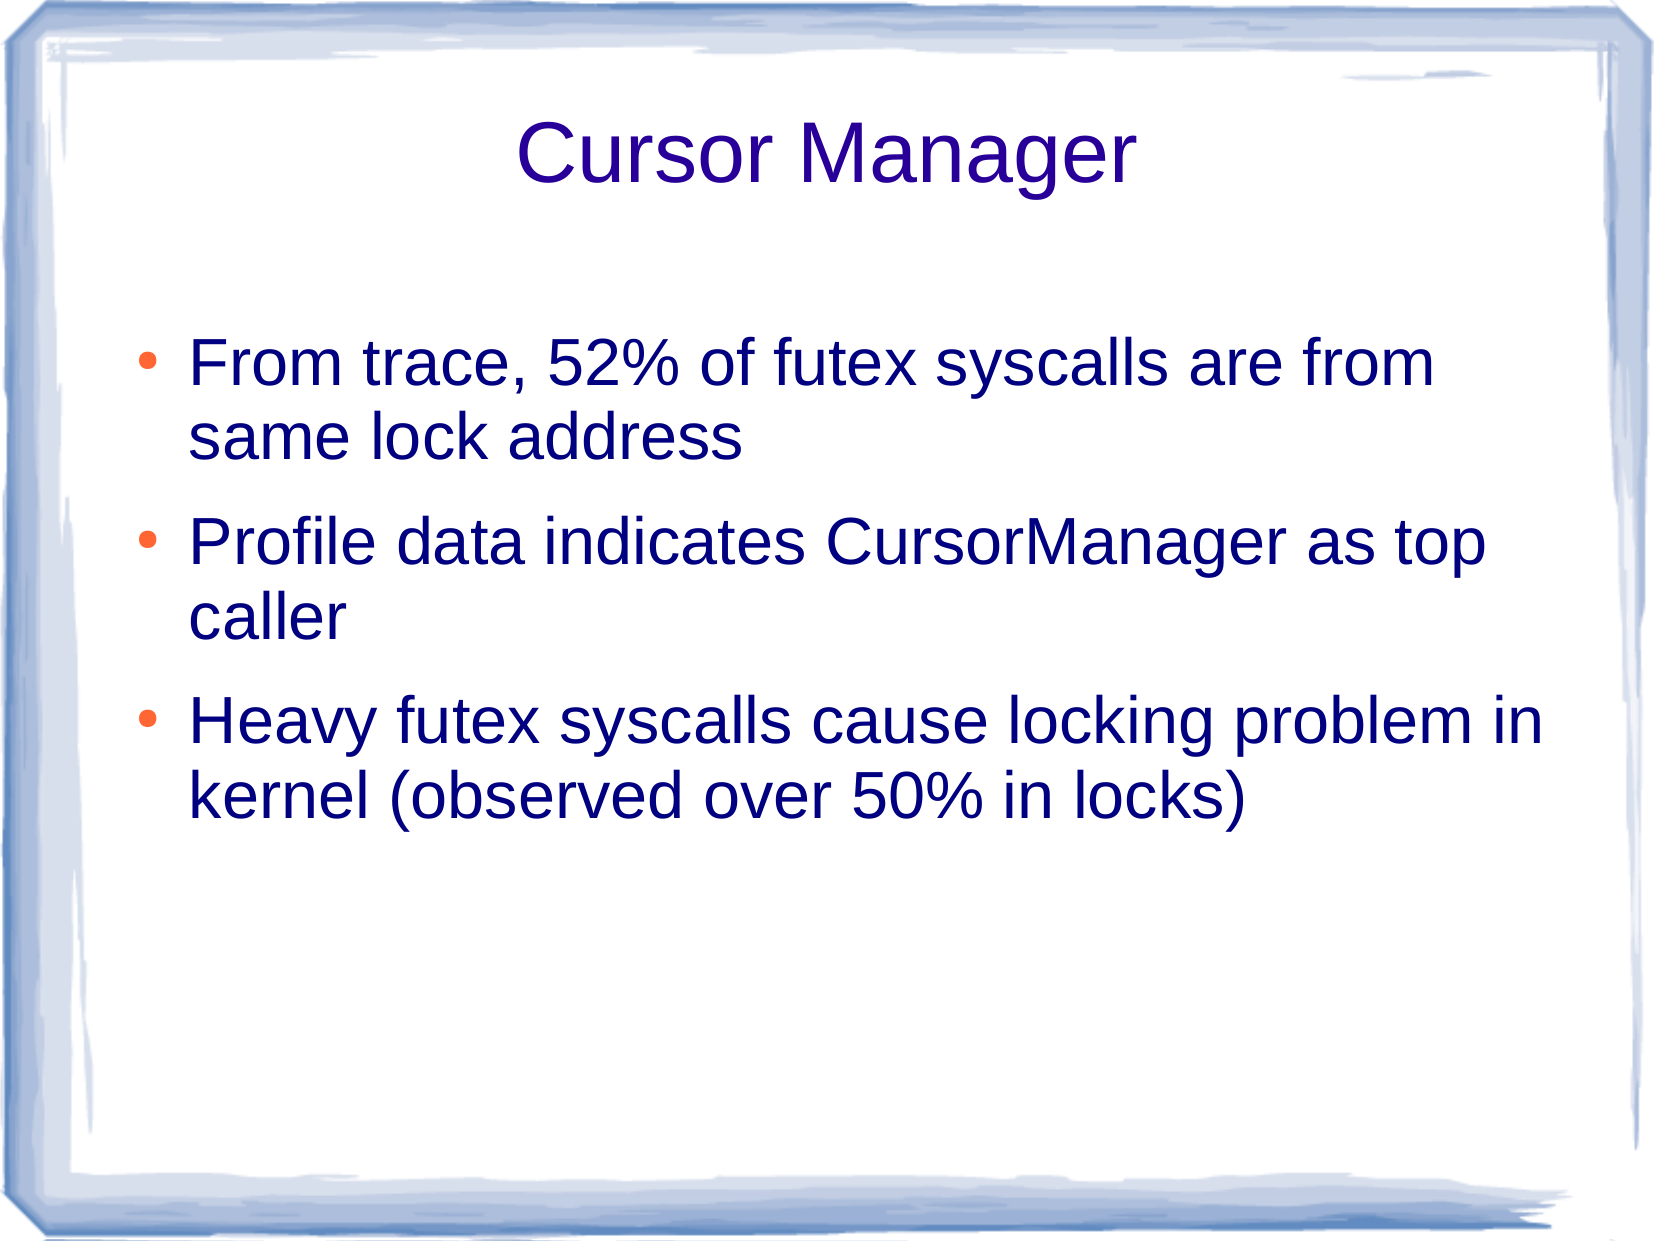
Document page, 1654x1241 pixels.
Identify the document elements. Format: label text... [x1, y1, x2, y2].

list From trace, 52% of futex syscalls are from same lock address Profile data indicates CursorManager as top caller Heavy futex syscalls cause locking problem in kernel (observed over 50% in locks) [118, 324, 1571, 1004]
picture [0, 0, 1654, 1241]
title Cursor Manager [82, 49, 1571, 257]
